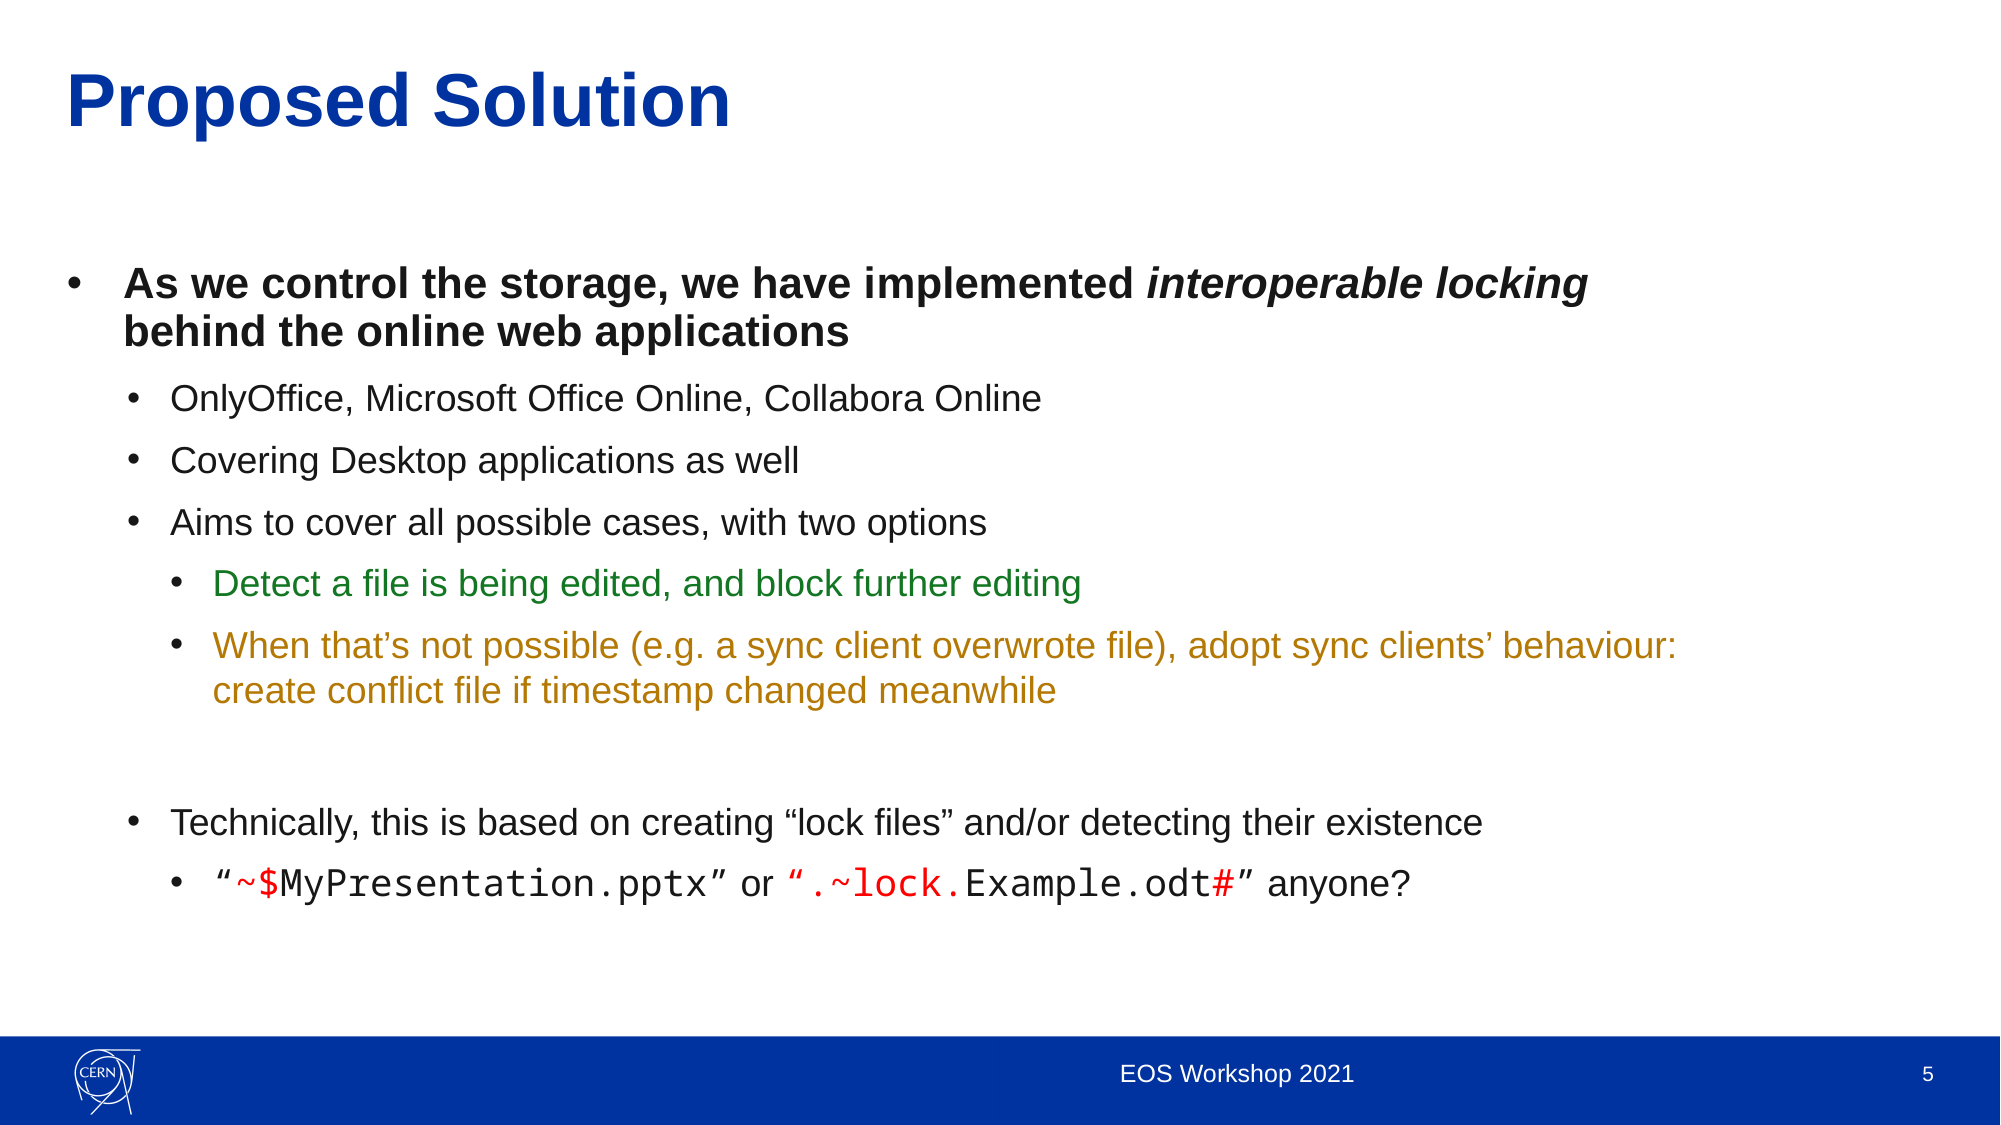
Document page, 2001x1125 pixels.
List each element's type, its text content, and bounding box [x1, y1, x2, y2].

slide_number <number> [1822, 1042, 1934, 1103]
footer EOS Workshop 2021 [698, 1042, 1777, 1103]
title Proposed Solution [66, 61, 1933, 237]
picture [0, 1036, 2000, 1125]
list As we control the storage, we have implemented interoperable locking behind the online web applications OnlyOffice, Microsoft Office Online, Collabora Online Covering Desktop applications as well Aims to cover all possible cases, with two options Detect a file is being edited, and block further editing When that’s not possible (e.g. a sync client overwrote file), adopt sync clients’ behaviour: create conflict file if timestamp changed meanwhile Technically, this is based on creating “lock files” and/or detecting their existence “~$MyPresentation.pptx” or “.~lock.Example.odt#” anyone? [66, 261, 1933, 1018]
